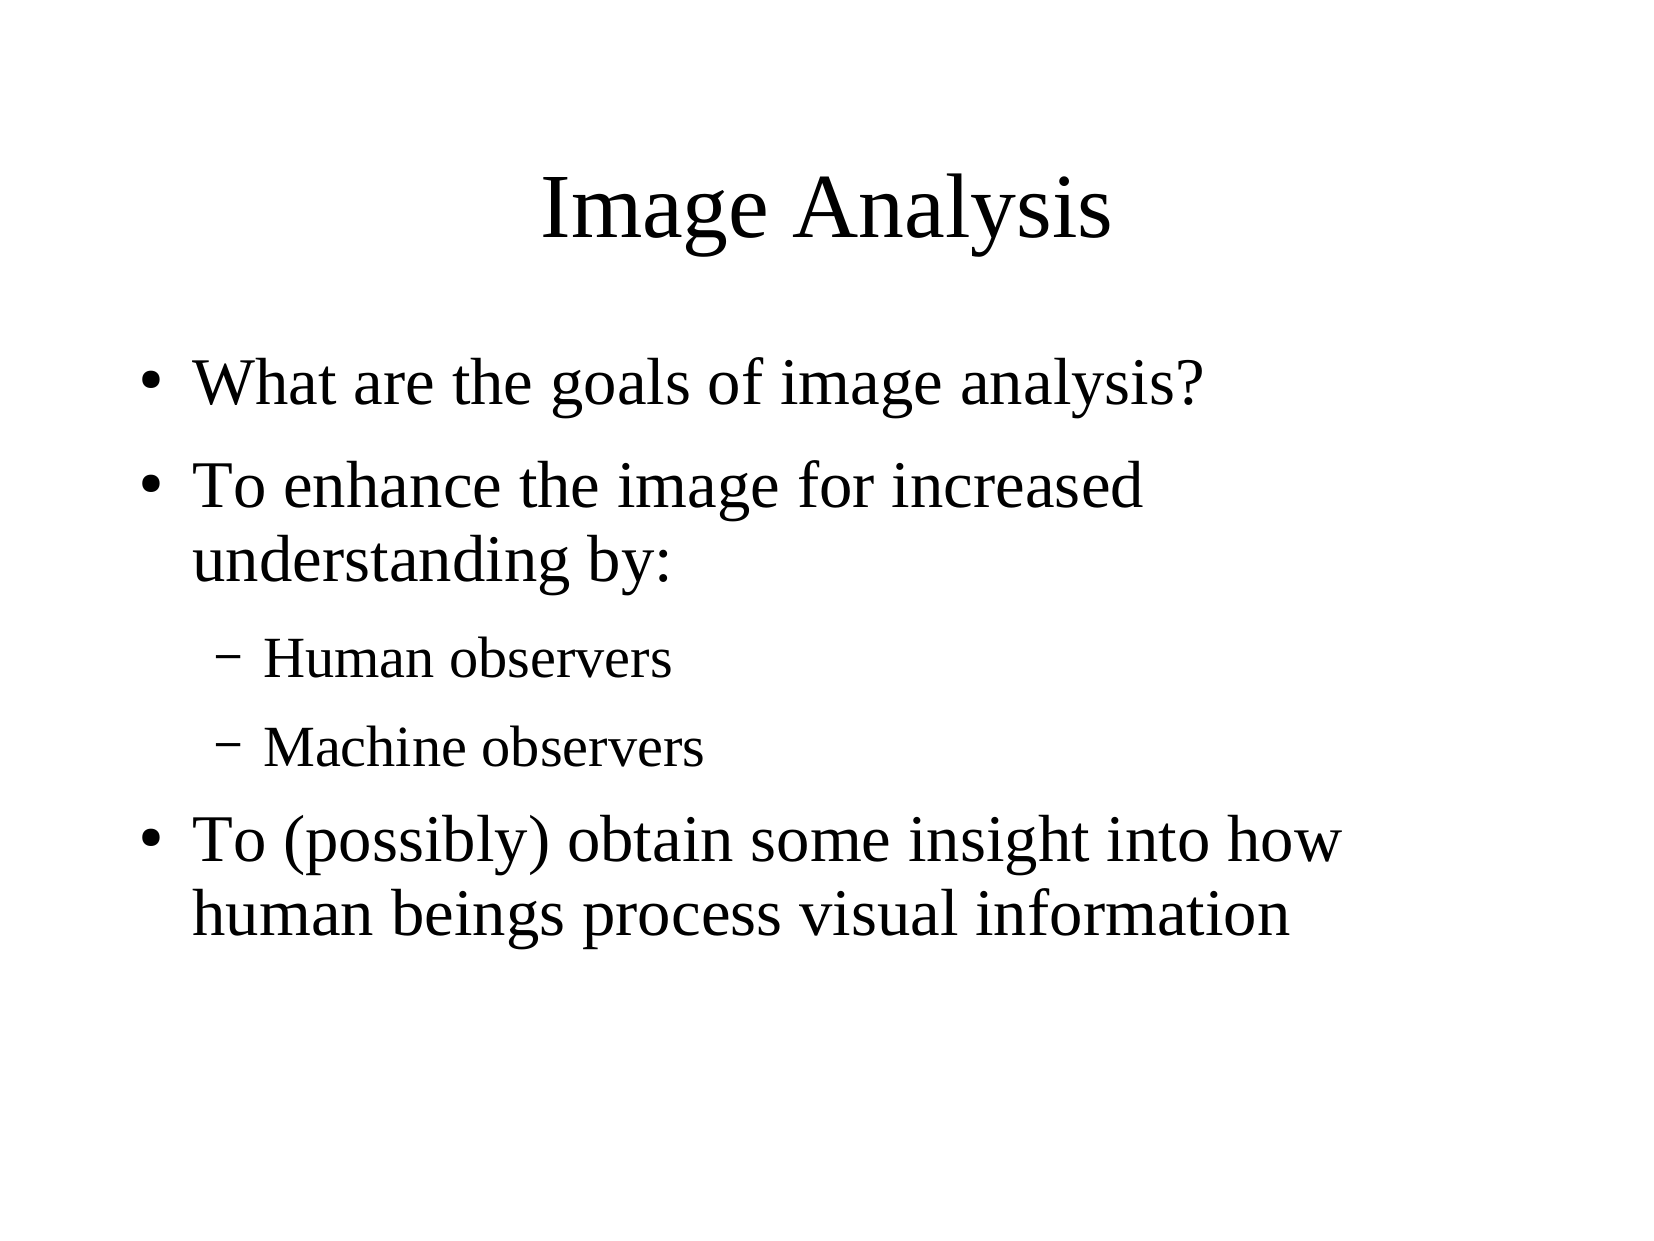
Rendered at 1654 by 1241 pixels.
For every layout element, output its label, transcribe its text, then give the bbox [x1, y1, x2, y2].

list What are the goals of image analysis? To enhance the image for increased understanding by: Human observers Machine observers To (possibly) obtain some insight into how human beings process visual information [121, 344, 1534, 1127]
title Image Analysis [121, 102, 1534, 311]
